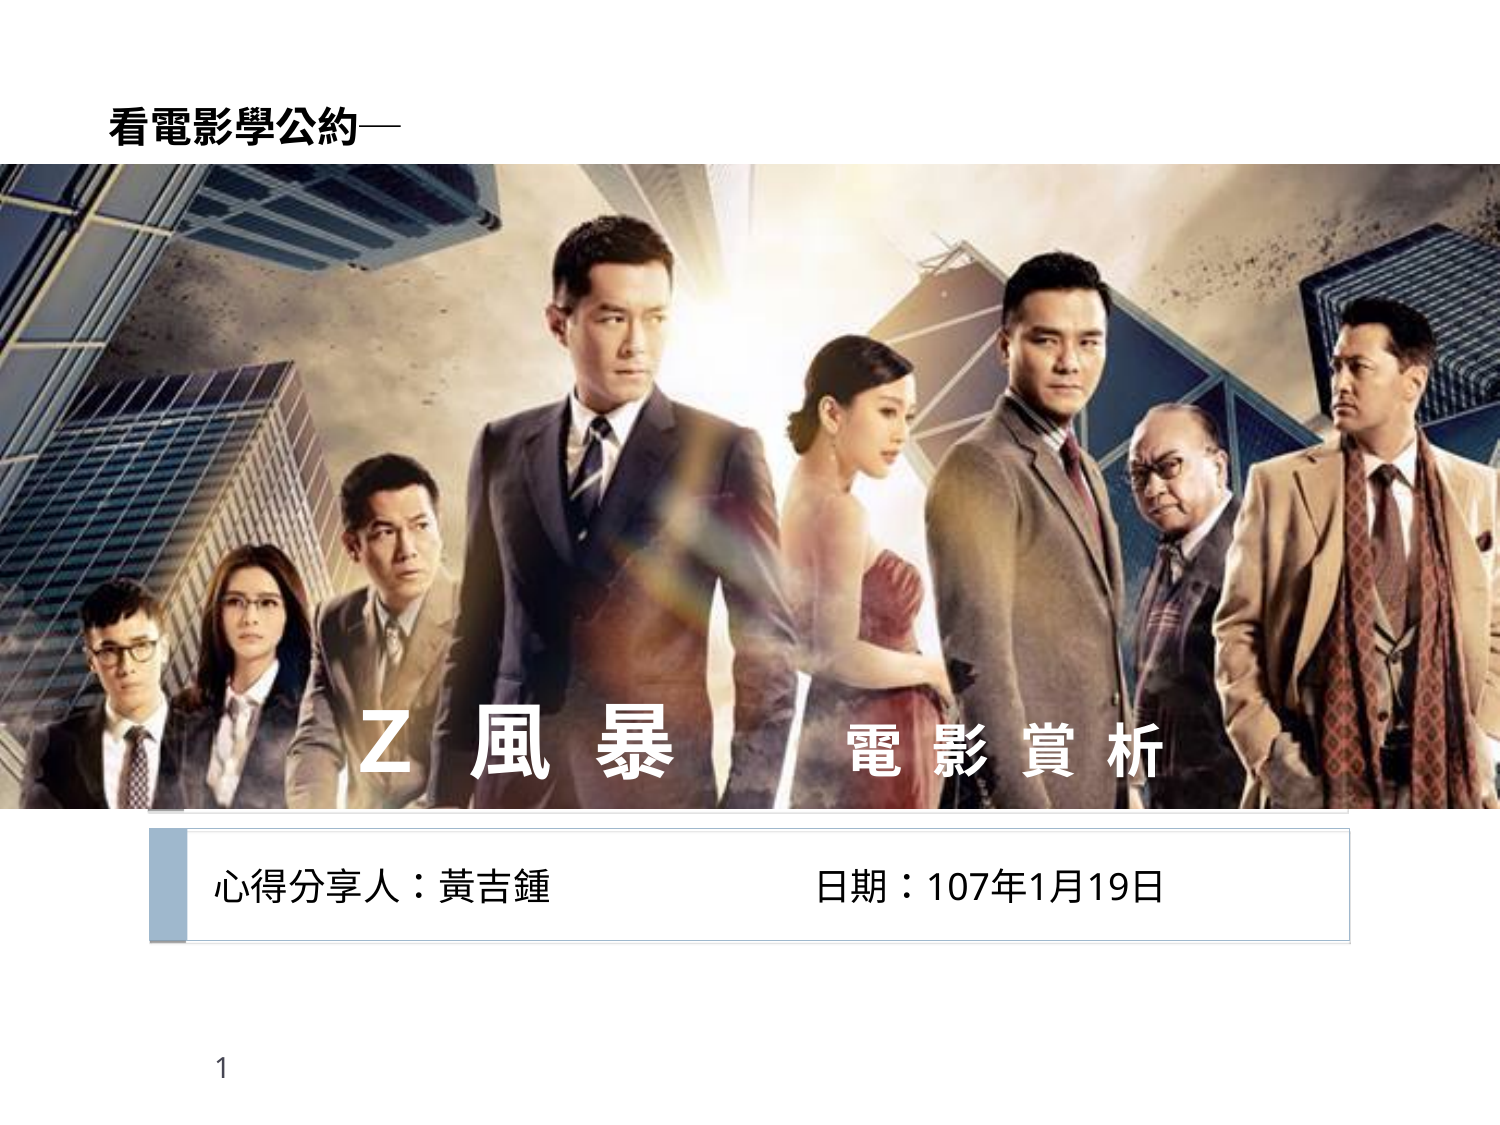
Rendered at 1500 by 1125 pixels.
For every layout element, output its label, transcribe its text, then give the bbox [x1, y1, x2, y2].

text_box 心得分享人：黃吉鍾 日期：107年1月19日 [198, 855, 1500, 916]
slide_number <編號> [199, 1042, 400, 1103]
text_box Ｚ 風 暴 電 影 賞 析 [329, 682, 1180, 797]
picture [0, 164, 1500, 809]
text_box 看電影學公約─ [94, 93, 416, 159]
